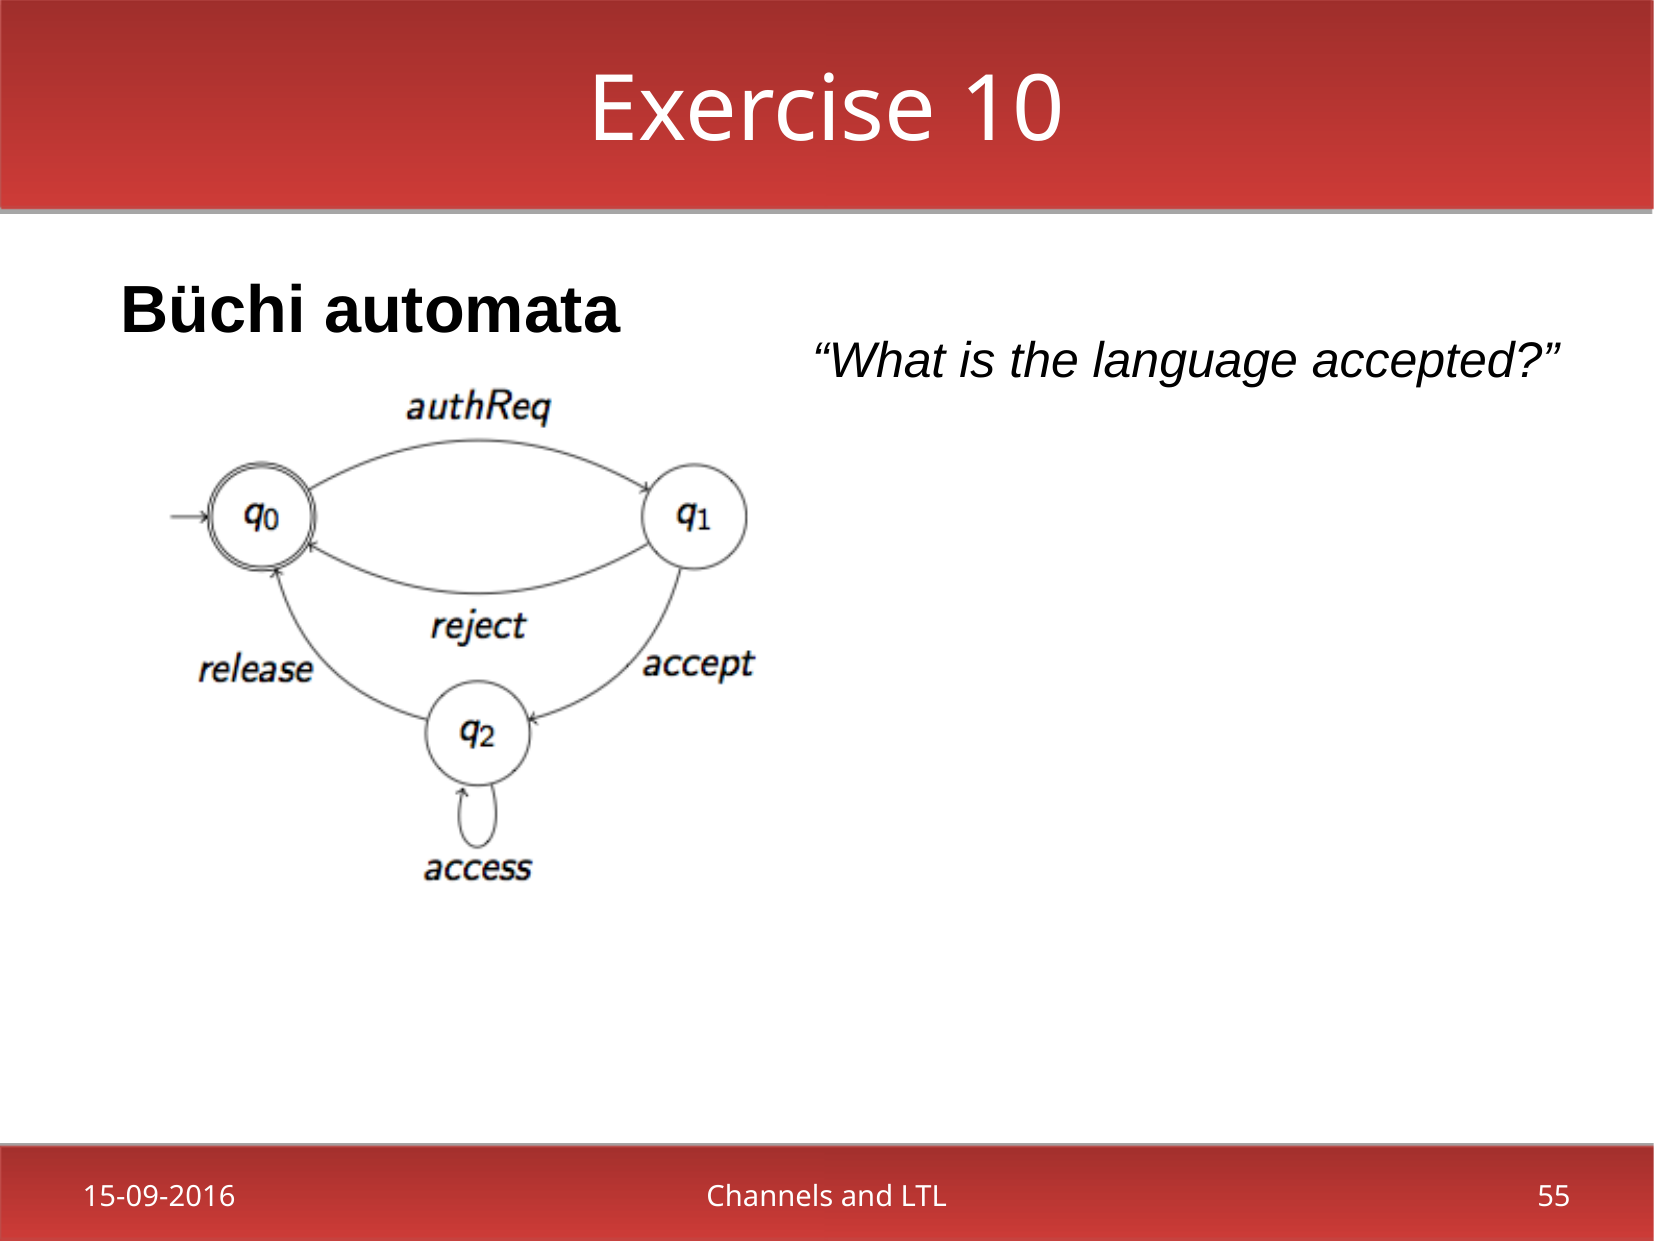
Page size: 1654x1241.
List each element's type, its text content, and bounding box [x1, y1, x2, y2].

picture [0, 1143, 1654, 1241]
text_box Büchi automata [105, 264, 637, 355]
picture [135, 380, 827, 916]
title Exercise 10 [59, 31, 1595, 178]
picture [0, 0, 1654, 214]
text_box “What is the language accepted?” [797, 324, 1575, 396]
